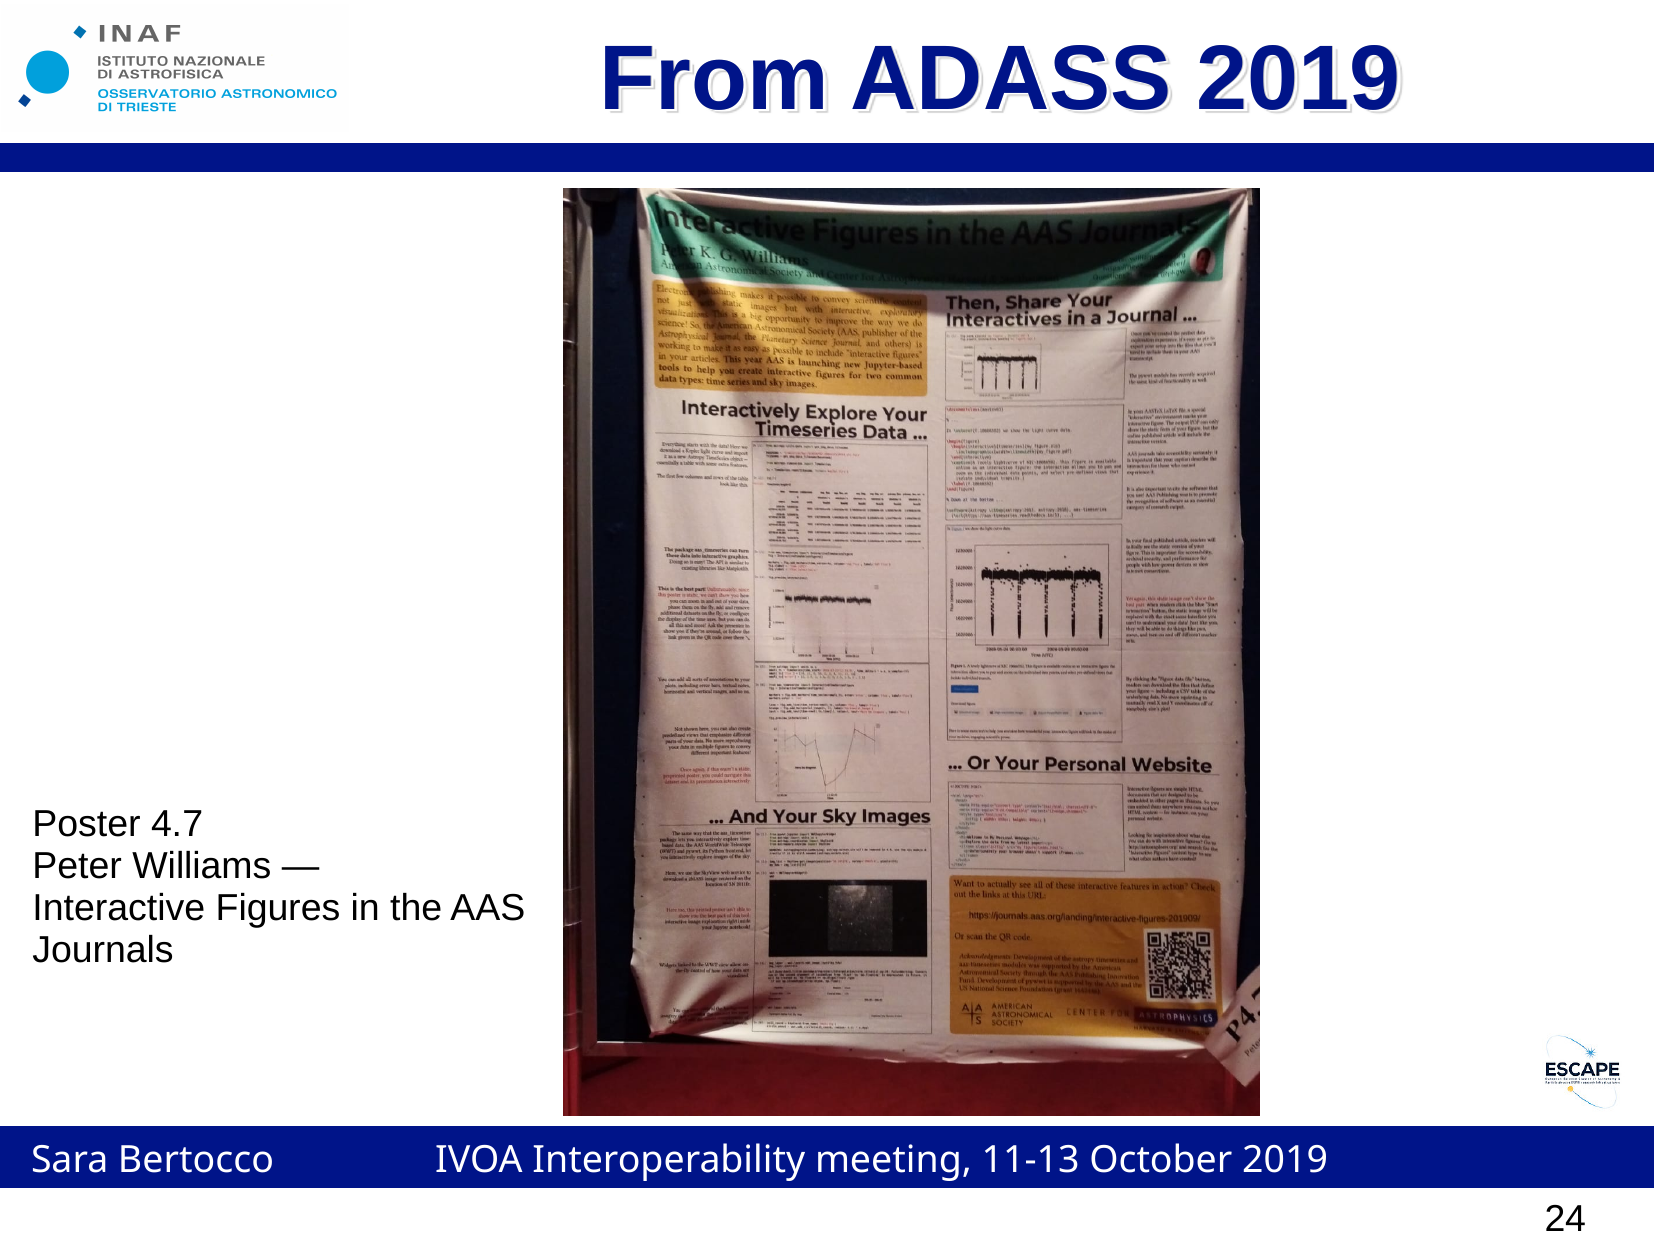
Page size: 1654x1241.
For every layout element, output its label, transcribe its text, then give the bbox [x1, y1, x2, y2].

text_box [0, 1126, 1654, 1188]
text_box Sara Bertocco IVOA Interoperability meeting, 11-13 October 2019 [16, 1125, 1654, 1186]
picture [1, 4, 348, 132]
picture [1519, 1027, 1645, 1116]
title From ADASS 2019 [348, 4, 1654, 151]
text_box Poster 4.7 Peter Williams — Interactive Figures in the AAS Journals [17, 795, 541, 1103]
text_box <number> [1529, 1190, 1654, 1241]
text_box [0, 143, 1654, 172]
picture [563, 188, 1260, 1116]
